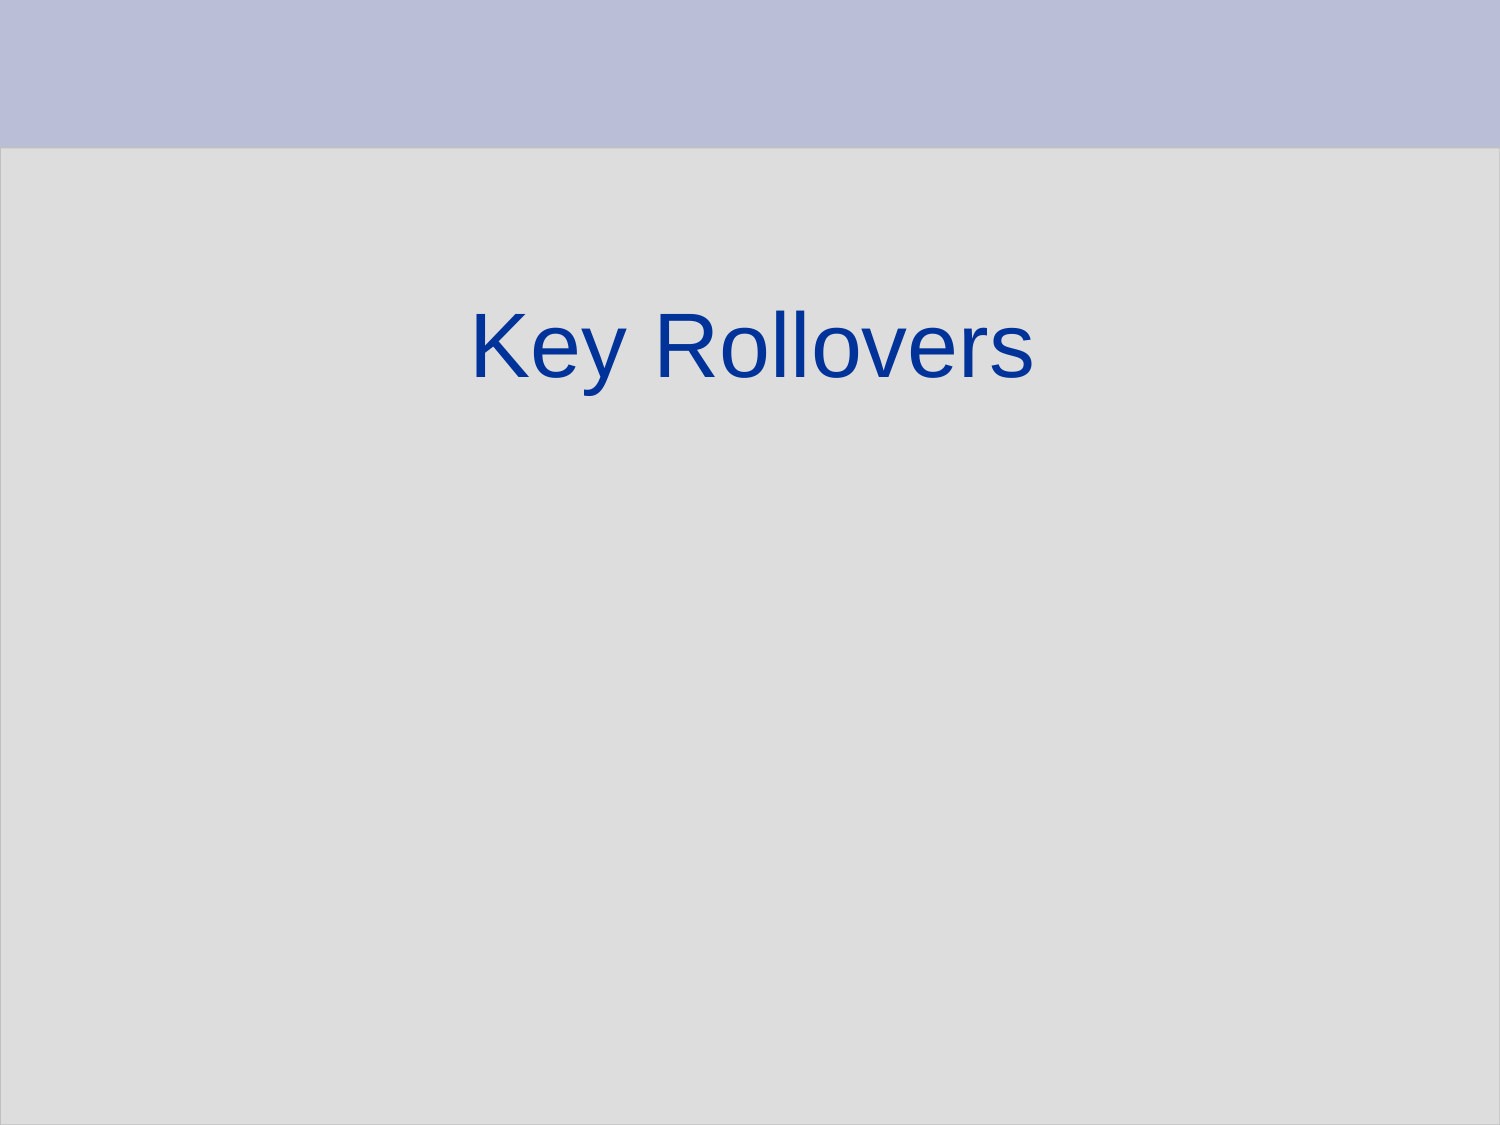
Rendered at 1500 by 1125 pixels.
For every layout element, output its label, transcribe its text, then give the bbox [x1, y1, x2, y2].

title Key Rollovers [115, 287, 1391, 576]
